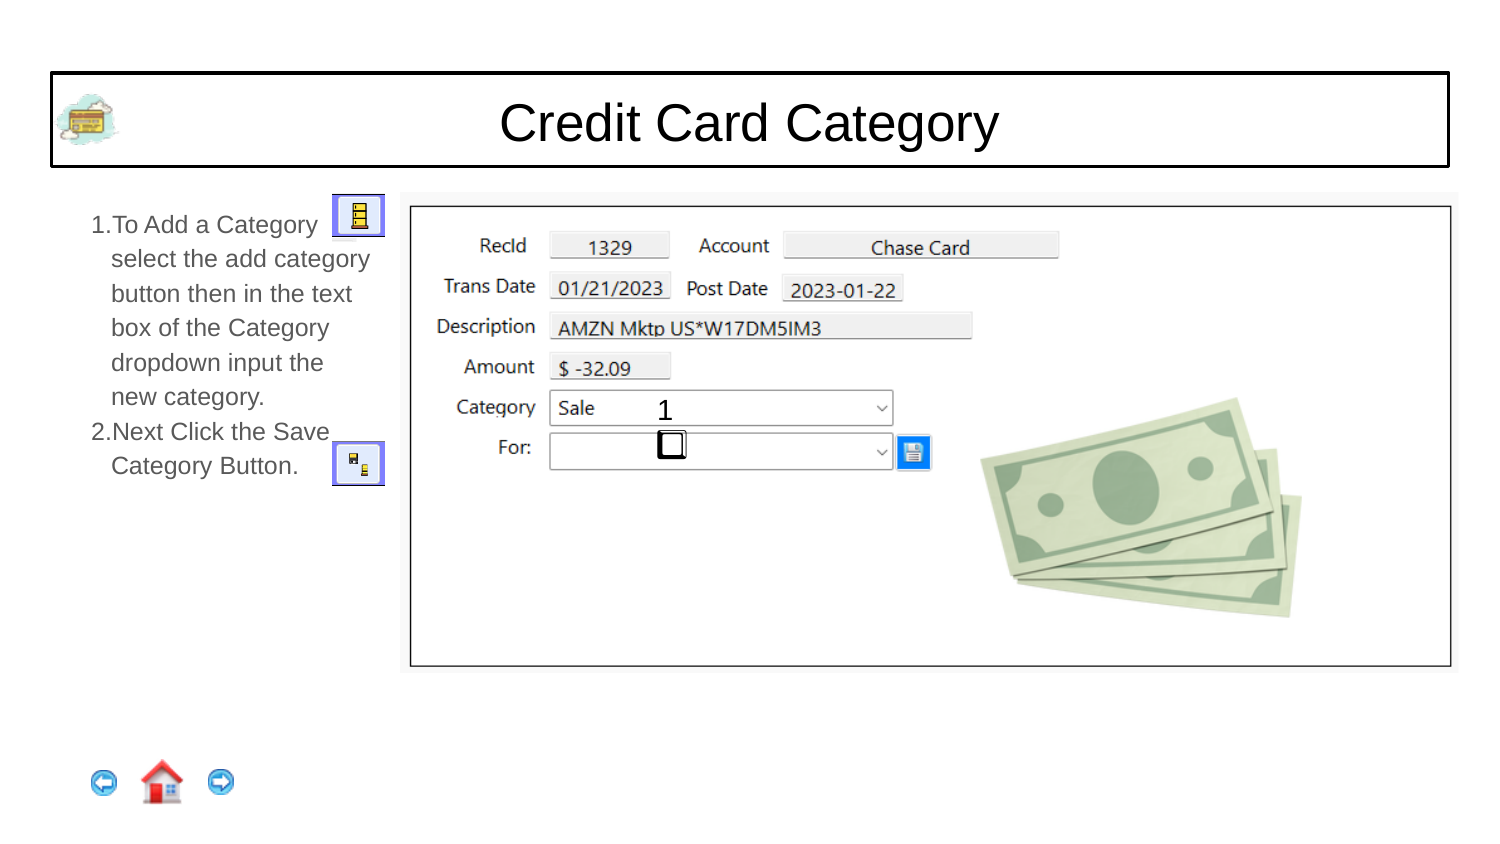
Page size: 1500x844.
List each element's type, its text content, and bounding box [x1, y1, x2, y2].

picture [137, 758, 188, 809]
picture [91, 770, 117, 796]
picture [332, 188, 385, 242]
picture [332, 436, 385, 490]
title Credit Card Category [51, 72, 1449, 167]
text_box 1️⃣ [642, 375, 695, 476]
list To Add a Category select the add category button then in the text box of the Category dropdown input the new category. Next Click the Save Category Button. [51, 189, 392, 750]
picture [51, 85, 121, 155]
picture [400, 189, 1459, 673]
picture [208, 769, 234, 795]
